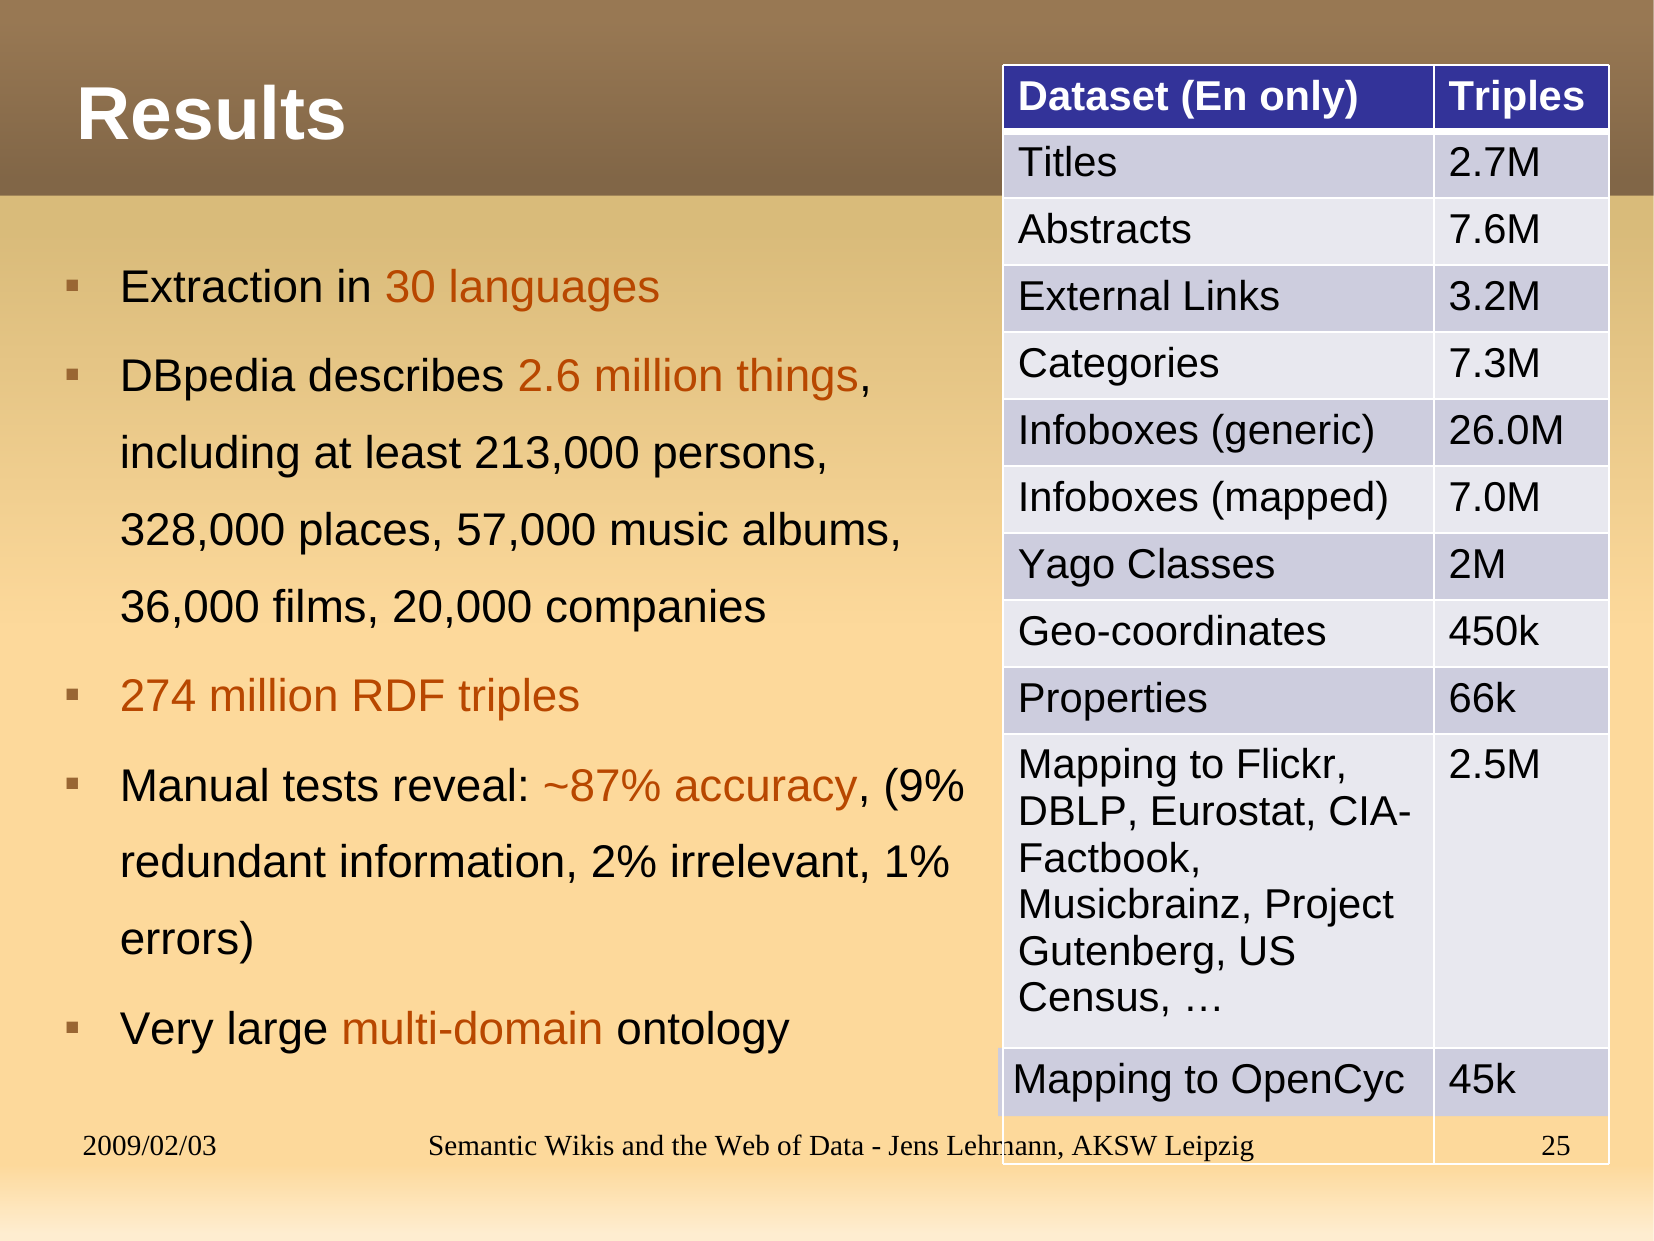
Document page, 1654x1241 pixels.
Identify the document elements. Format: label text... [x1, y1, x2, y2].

text_box 45k [1435, 1049, 1608, 1117]
text_box Mapping to OpenCyc [1004, 1049, 1433, 1117]
text_box External Links [1004, 266, 1433, 331]
text_box Triples [1435, 66, 1608, 128]
picture [0, 0, 1654, 1241]
list Extraction in 30 languages DBpedia describes 2.6 million things, including at least 213,000 persons, 328,000 places, 57,000 music albums, 36,000 films, 20,000 companies 274 million RDF triples Manual tests reveal: ~87% accuracy, (9% redundant information, 2% irrelevant, 1% errors) Very large multi-domain ontology [33, 227, 1003, 1171]
text_box Geo-coordinates [1004, 601, 1433, 666]
text_box Titles [1004, 135, 1433, 197]
text_box Dataset (En only) [1004, 66, 1433, 128]
text_box Properties [1004, 668, 1433, 733]
text_box 7.6M [1435, 199, 1608, 264]
text_box Infoboxes (mapped) [1004, 467, 1433, 532]
text_box Mapping to Flickr, DBLP, Eurostat, CIA-Factbook, Musicbrainz, Project Gutenberg, US Census, … [1004, 735, 1433, 1047]
text_box Yago Classes [1004, 534, 1433, 599]
text_box 2.5M [1435, 735, 1608, 1047]
text_box 3.2M [1435, 266, 1608, 331]
text_box 7.0M [1435, 467, 1608, 532]
text_box Infoboxes (generic) [1004, 400, 1433, 465]
text_box 26.0M [1435, 400, 1608, 465]
text_box Abstracts [1004, 199, 1433, 264]
text_box 66k [1435, 668, 1608, 733]
text_box 450k [1435, 601, 1608, 666]
title Results [61, 9, 1550, 217]
text_box Categories [1004, 333, 1433, 398]
text_box 2M [1435, 534, 1608, 599]
text_box 7.3M [1435, 333, 1608, 398]
text_box 2.7M [1435, 135, 1608, 197]
